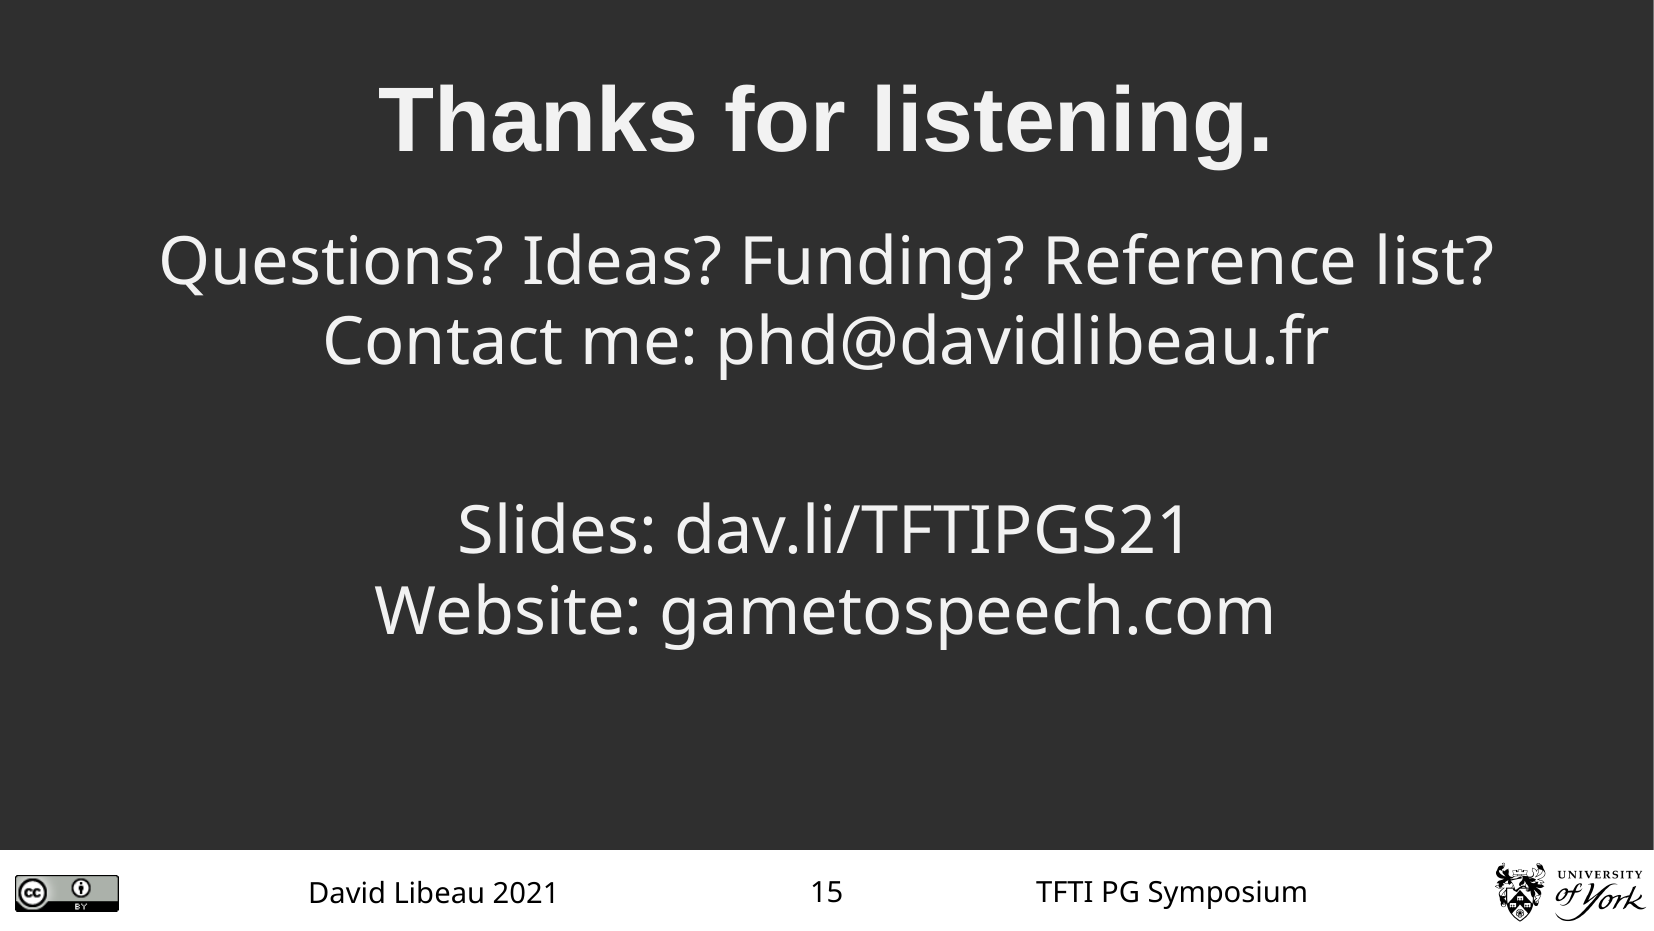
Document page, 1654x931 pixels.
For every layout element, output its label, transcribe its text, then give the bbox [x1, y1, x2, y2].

text_box <number> [740, 865, 914, 921]
title Thanks for listening. [82, 37, 1571, 193]
text_box Questions? Ideas? Funding? Reference list? Contact me: phd@davidlibeau.fr Slides: dav.li/TFTIPGS21 Website: gametospeech.com [82, 217, 1571, 767]
text_box [0, 850, 1654, 931]
text_box TFTI PG Symposium [1021, 865, 1324, 916]
picture [15, 875, 119, 912]
picture [1487, 853, 1654, 931]
text_box David Libeau 2021 [293, 867, 575, 918]
